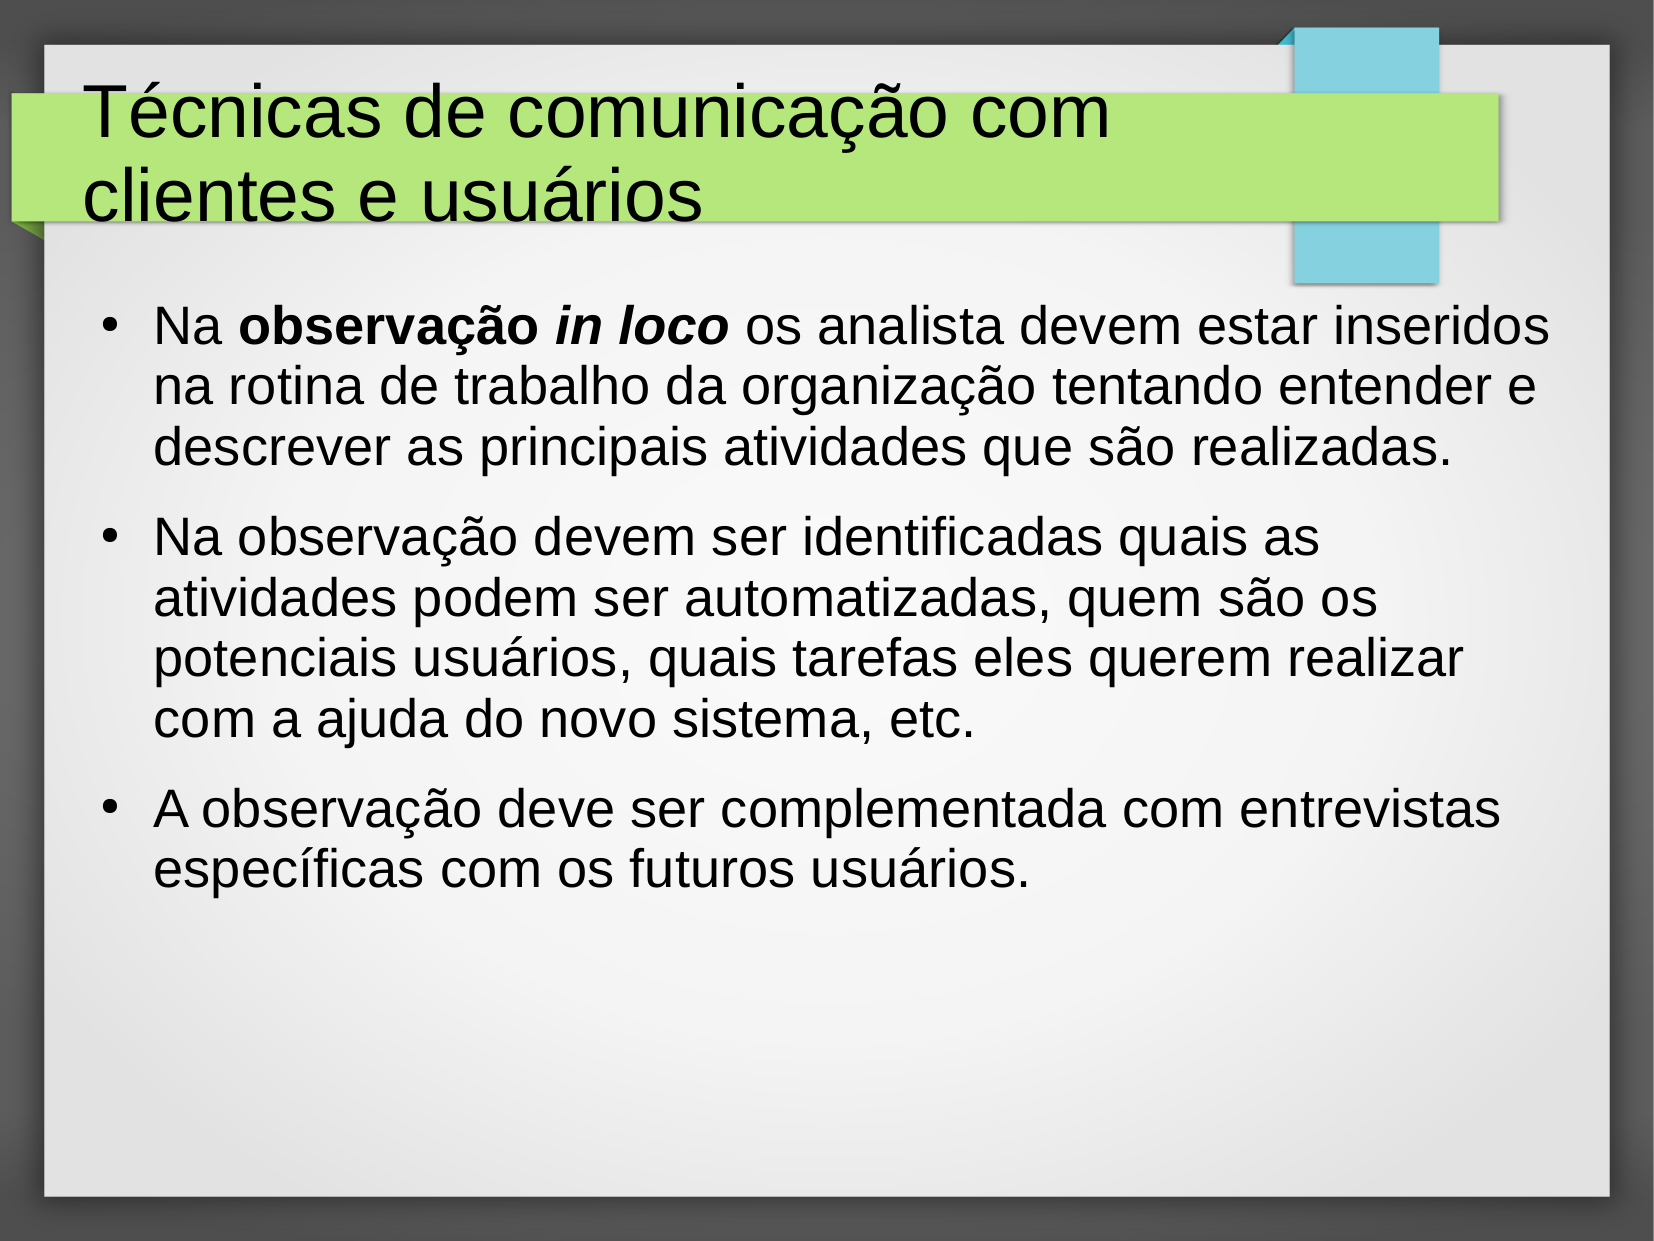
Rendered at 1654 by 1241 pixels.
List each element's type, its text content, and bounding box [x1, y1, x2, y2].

picture [0, 0, 1654, 1241]
title Técnicas de comunicação com clientes e usuários [82, 69, 1264, 238]
list Na observação in loco os analista devem estar inseridos na rotina de trabalho da organização tentando entender e descrever as principais atividades que são realizadas. Na observação devem ser identificadas quais as atividades podem ser automatizadas, quem são os potenciais usuários, quais tarefas eles querem realizar com a ajuda do novo sistema, etc. A observação deve ser complementada com entrevistas específicas com os futuros usuários. [82, 295, 1571, 1015]
